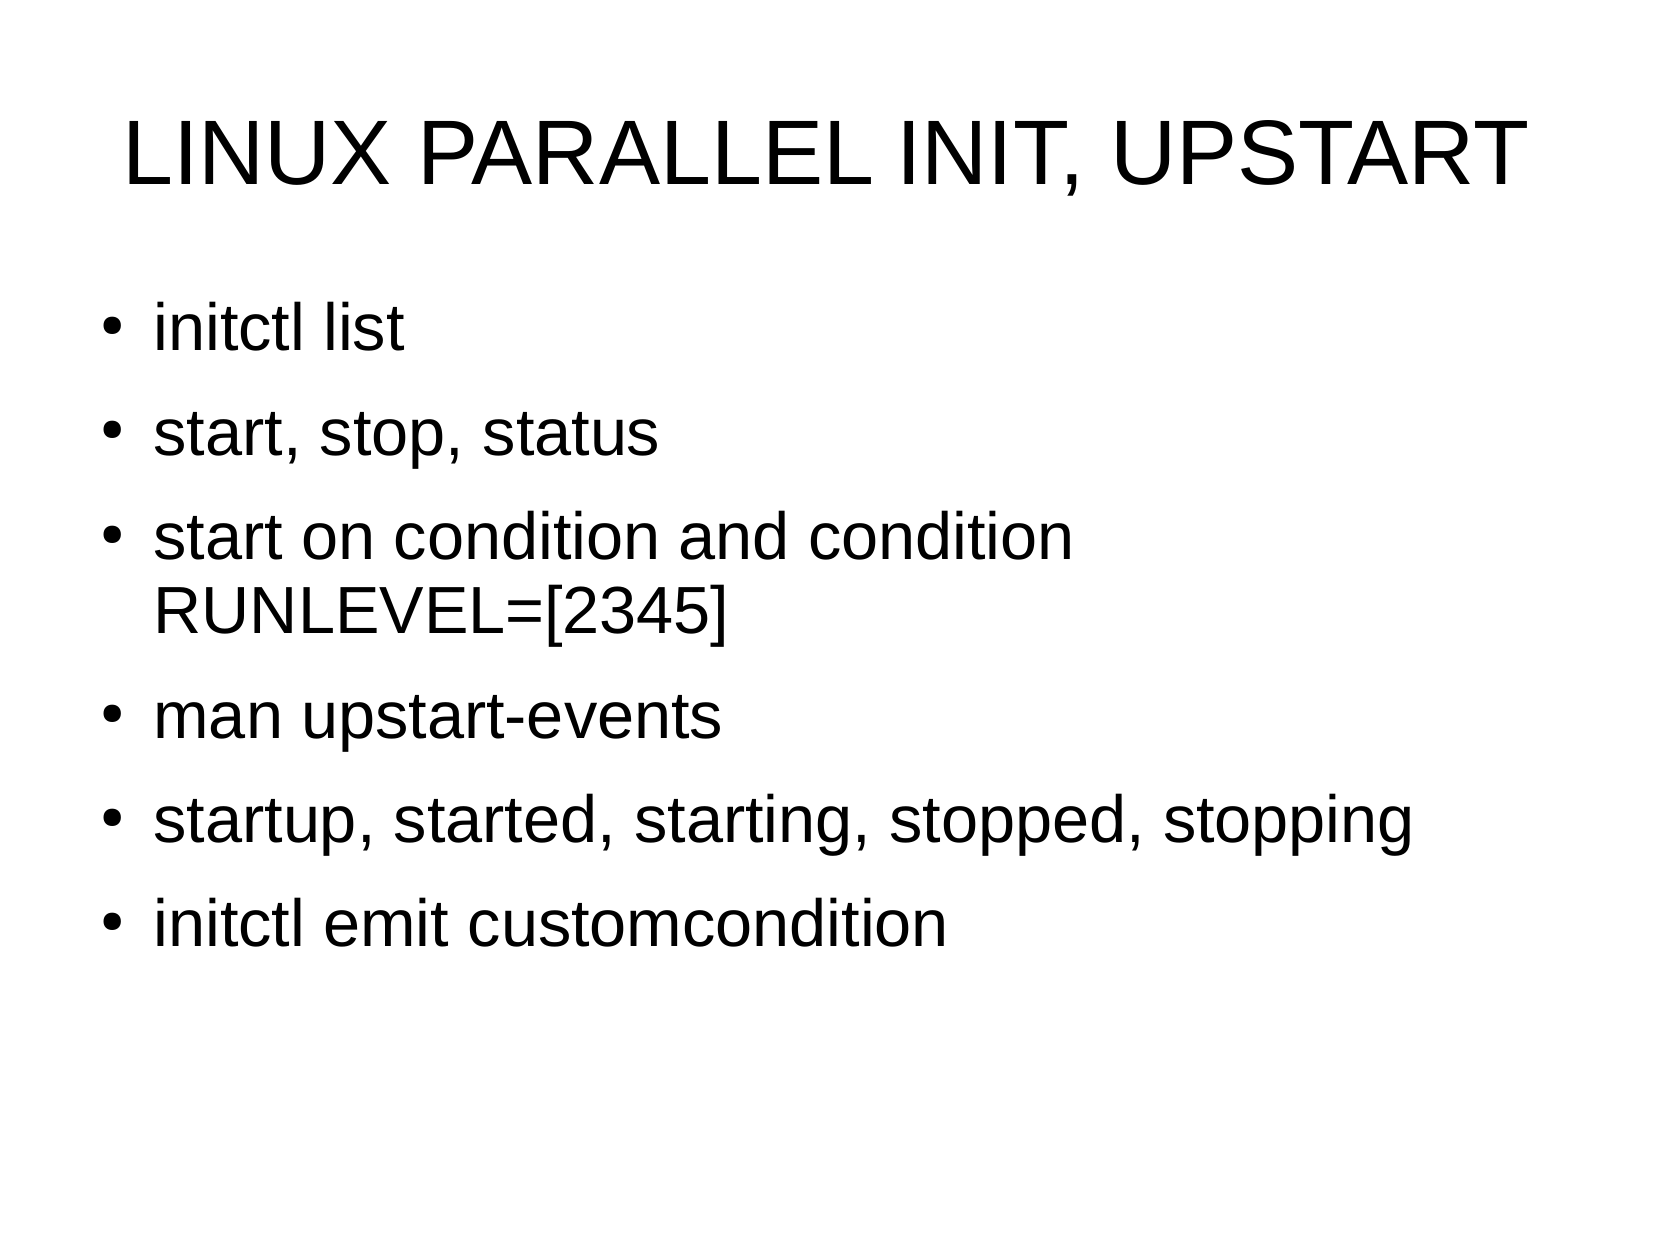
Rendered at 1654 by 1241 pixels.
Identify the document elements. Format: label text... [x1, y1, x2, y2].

title LINUX PARALLEL INIT, UPSTART [82, 49, 1571, 257]
list initctl list start, stop, status start on condition and condition RUNLEVEL=[2345] man upstart-events startup, started, starting, stopped, stopping initctl emit customcondition [82, 290, 1538, 1010]
